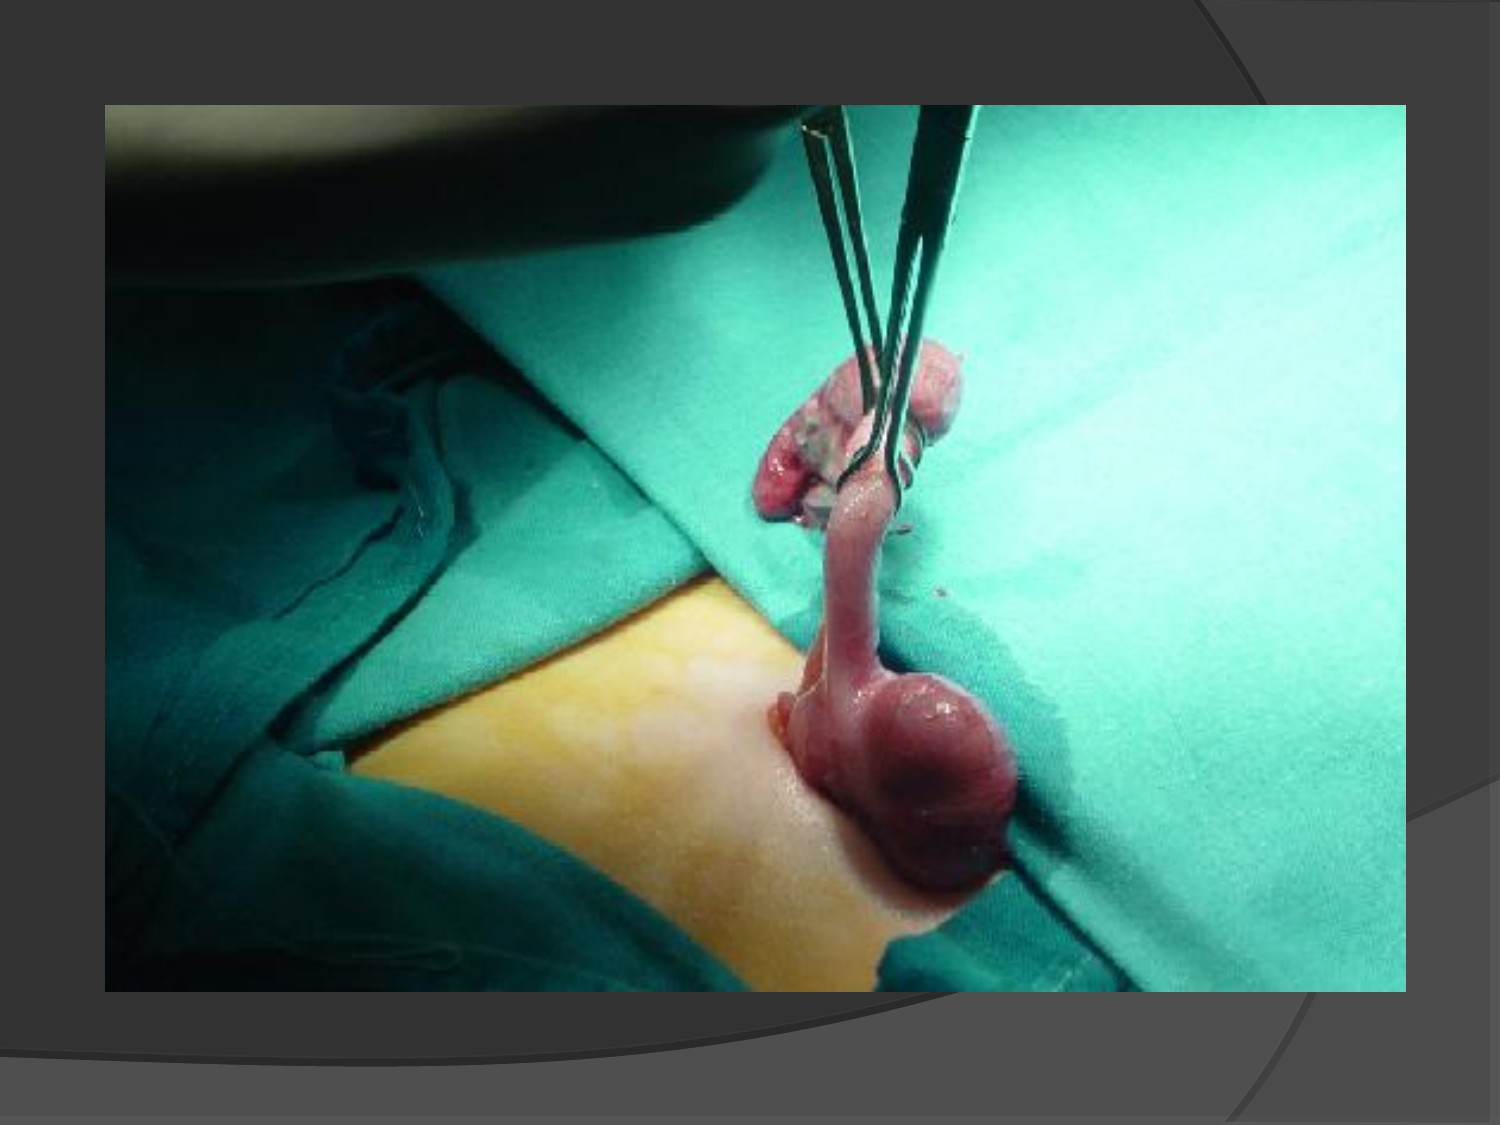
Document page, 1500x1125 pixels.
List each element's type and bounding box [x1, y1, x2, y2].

picture [105, 105, 1406, 992]
